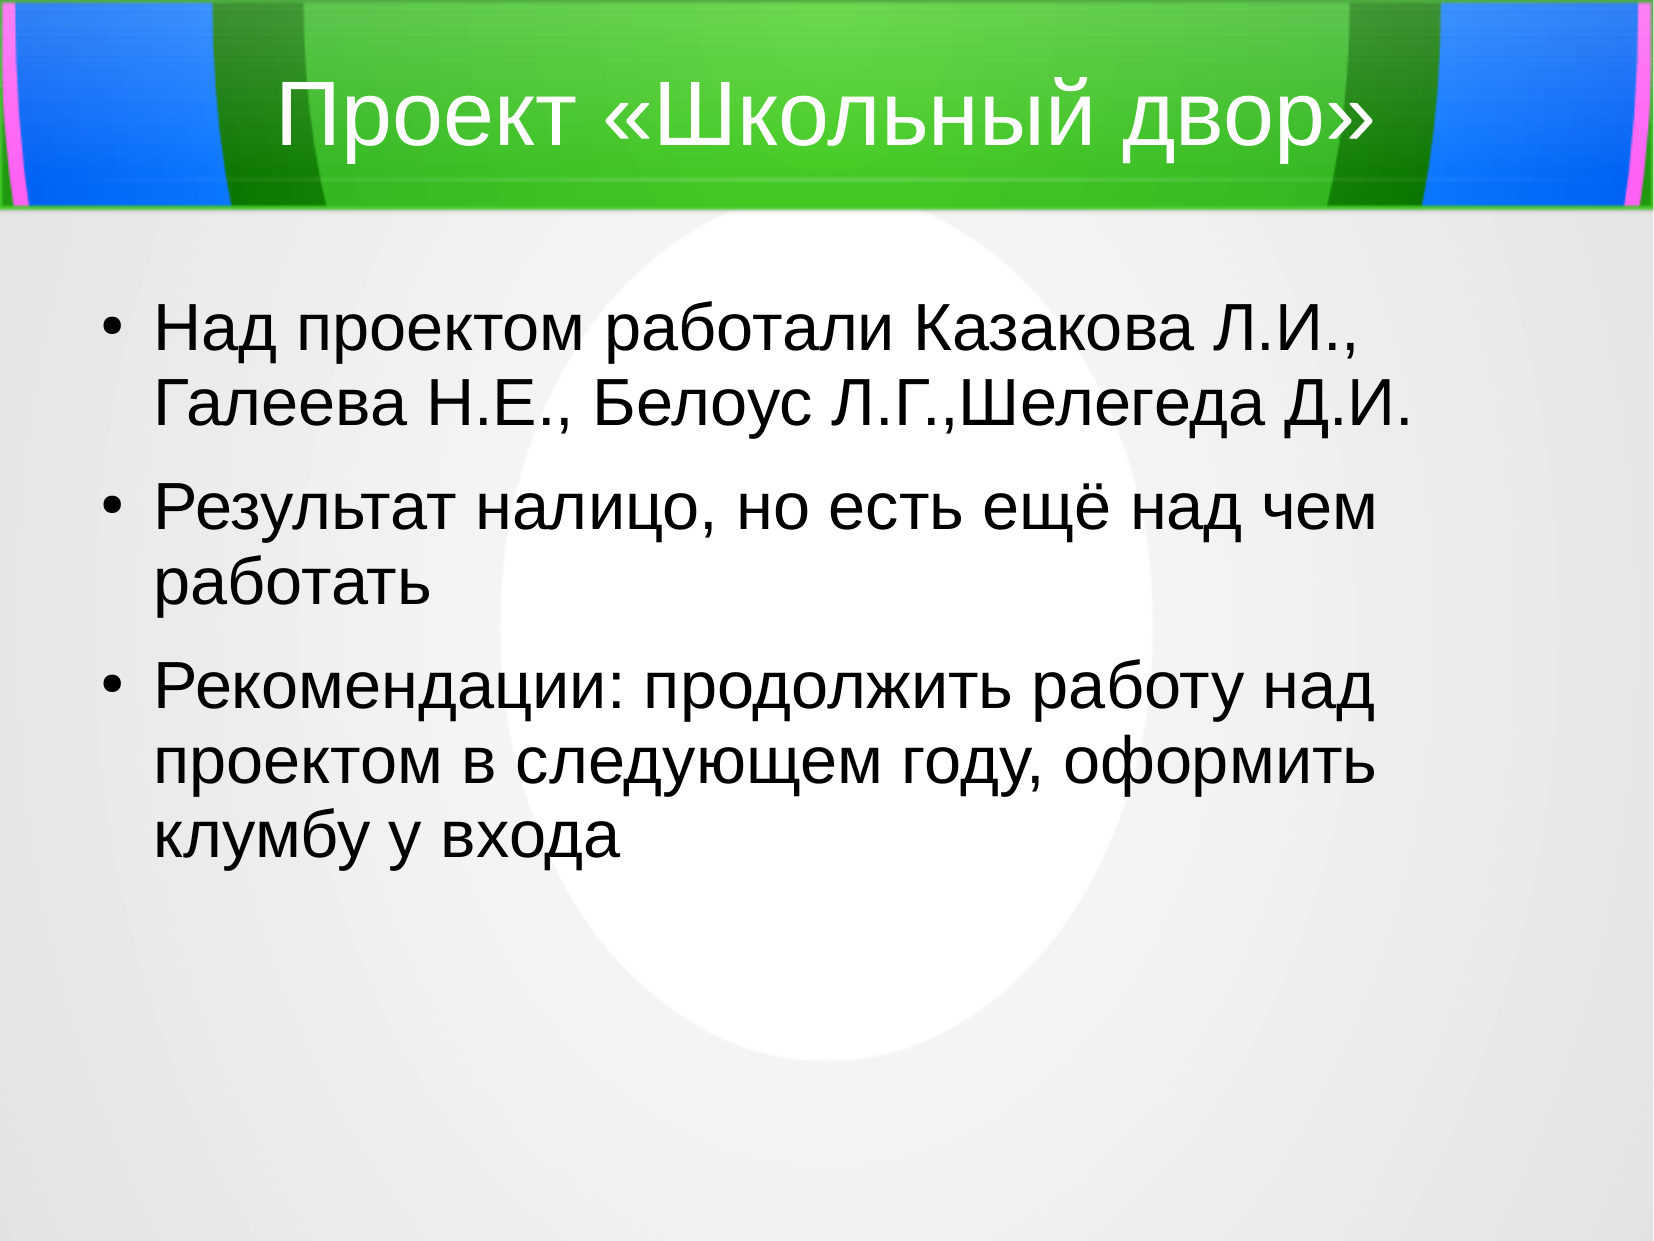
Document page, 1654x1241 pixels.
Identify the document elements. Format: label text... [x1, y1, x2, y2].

list Над проектом работали Казакова Л.И., Галеева Н.Е., Белоус Л.Г.,Шелегеда Д.И. Результат налицо, но есть ещё над чем работать Рекомендации: продолжить работу над проектом в следующем году, оформить клумбу у входа [82, 290, 1538, 1010]
title Проект «Школьный двор» [82, 49, 1571, 179]
picture [0, 0, 1654, 1241]
